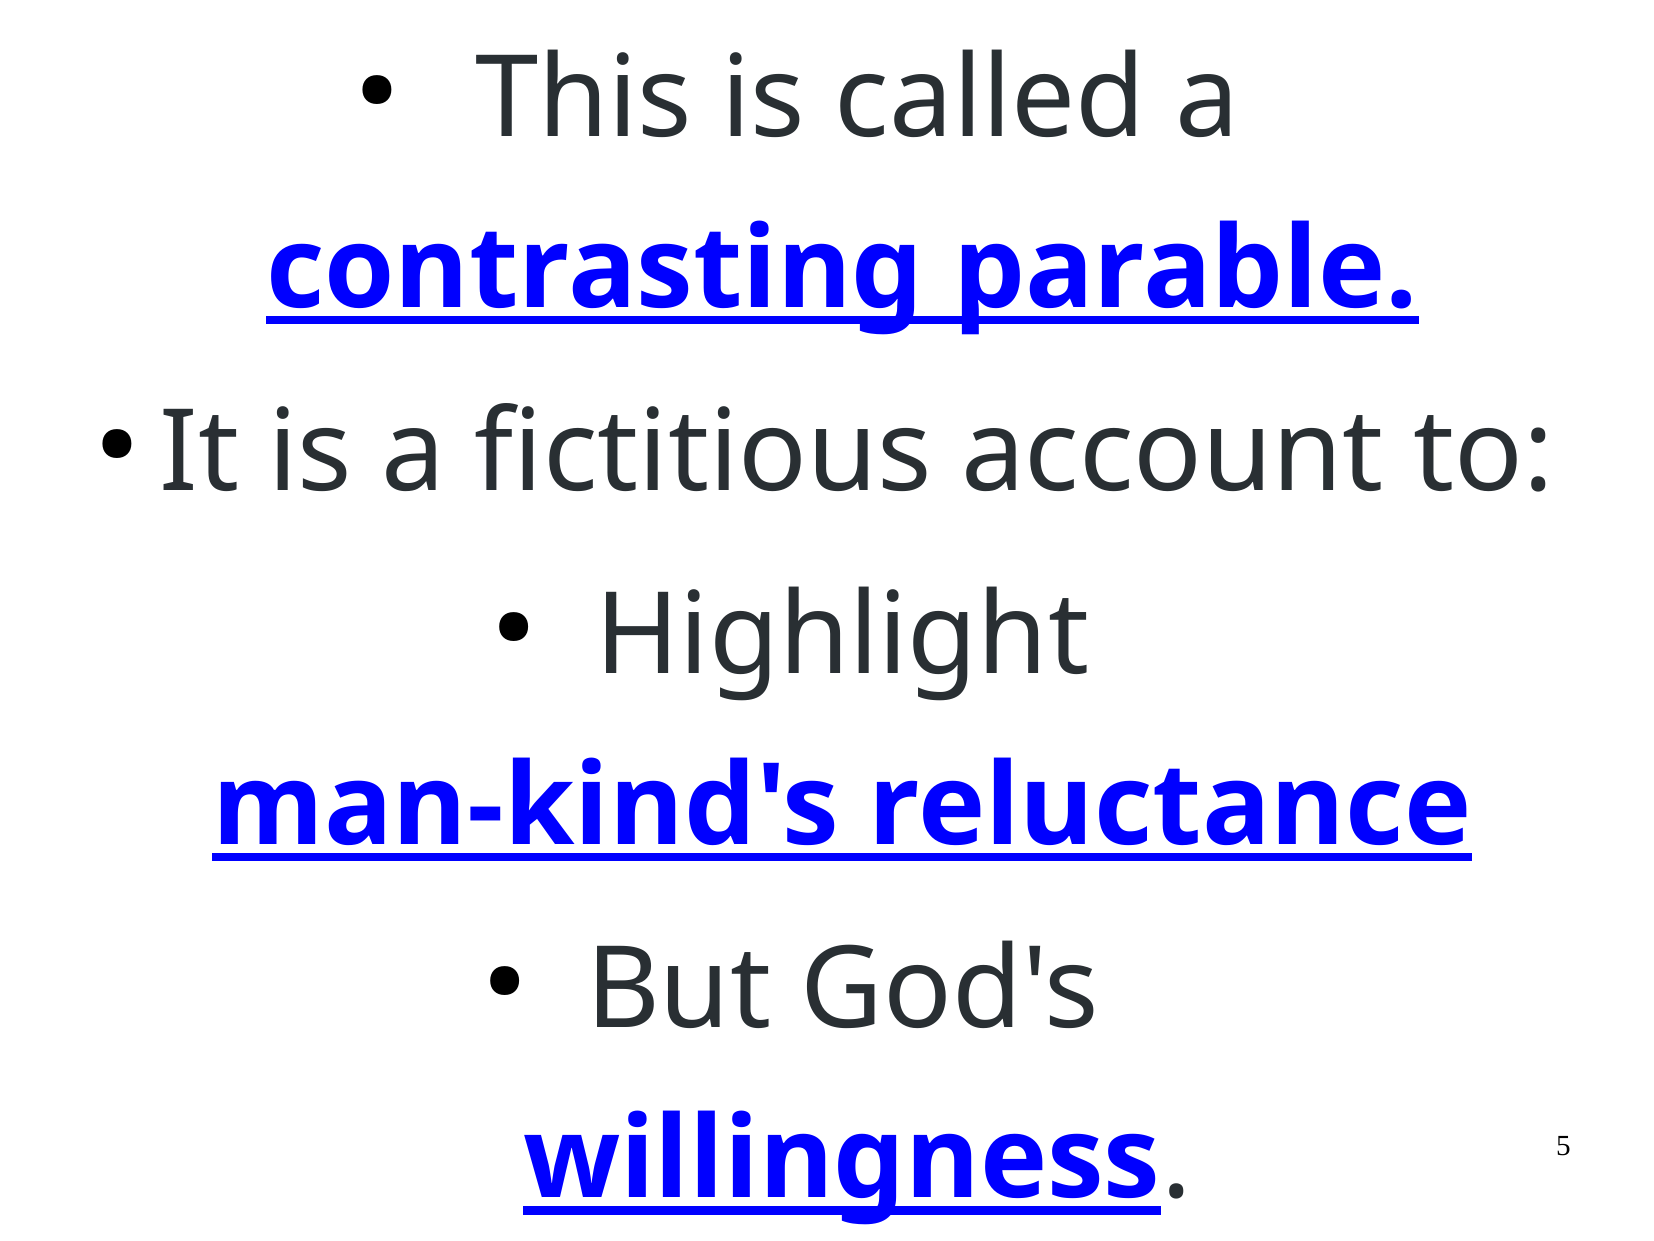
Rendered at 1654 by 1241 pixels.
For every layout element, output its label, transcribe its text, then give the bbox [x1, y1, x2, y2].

list This is called a contrasting parable. It is a fictitious account to: Highlight man-kind's reluctance But God's willingness. [0, 0, 1651, 1238]
